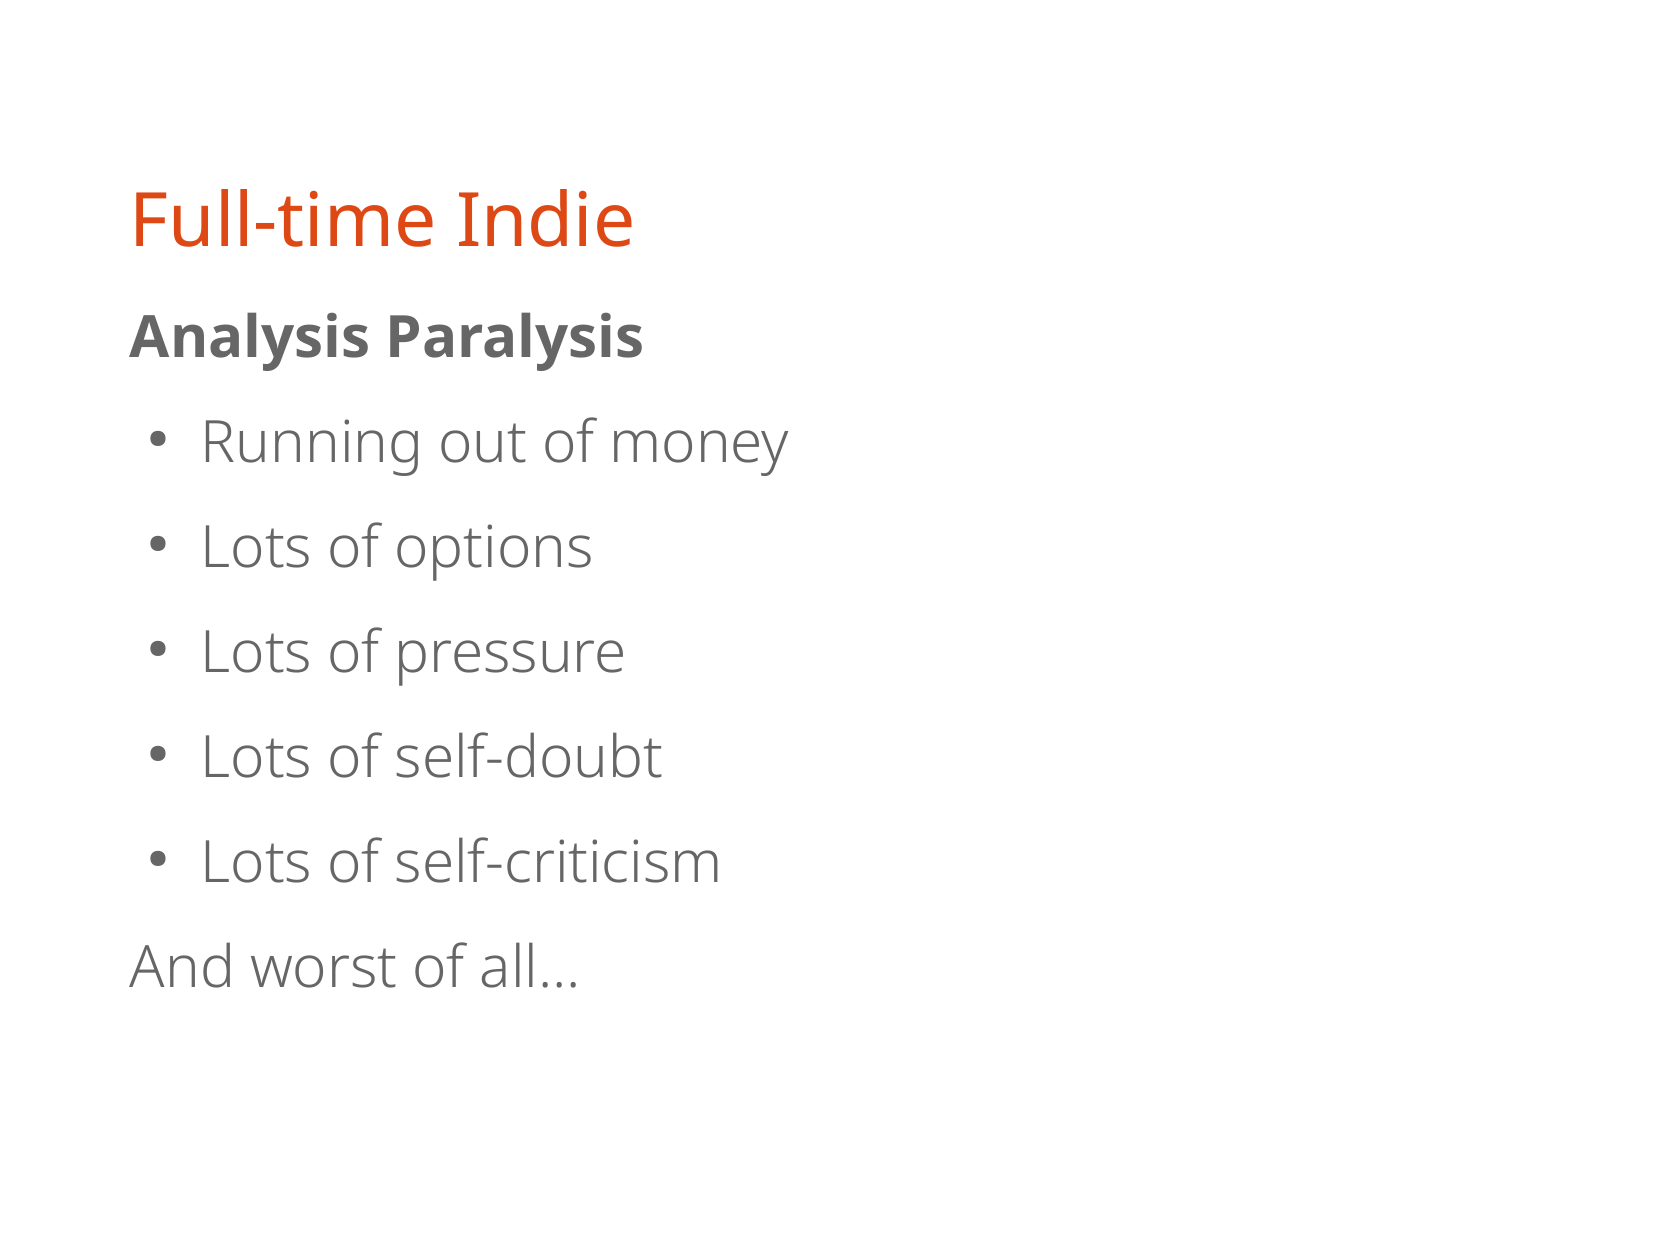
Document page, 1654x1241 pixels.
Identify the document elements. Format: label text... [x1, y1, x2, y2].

title Full-time Indie [129, 153, 1518, 281]
list Analysis Paralysis Running out of money Lots of options Lots of pressure Lots of self-doubt Lots of self-criticism And worst of all... [129, 295, 1518, 1010]
